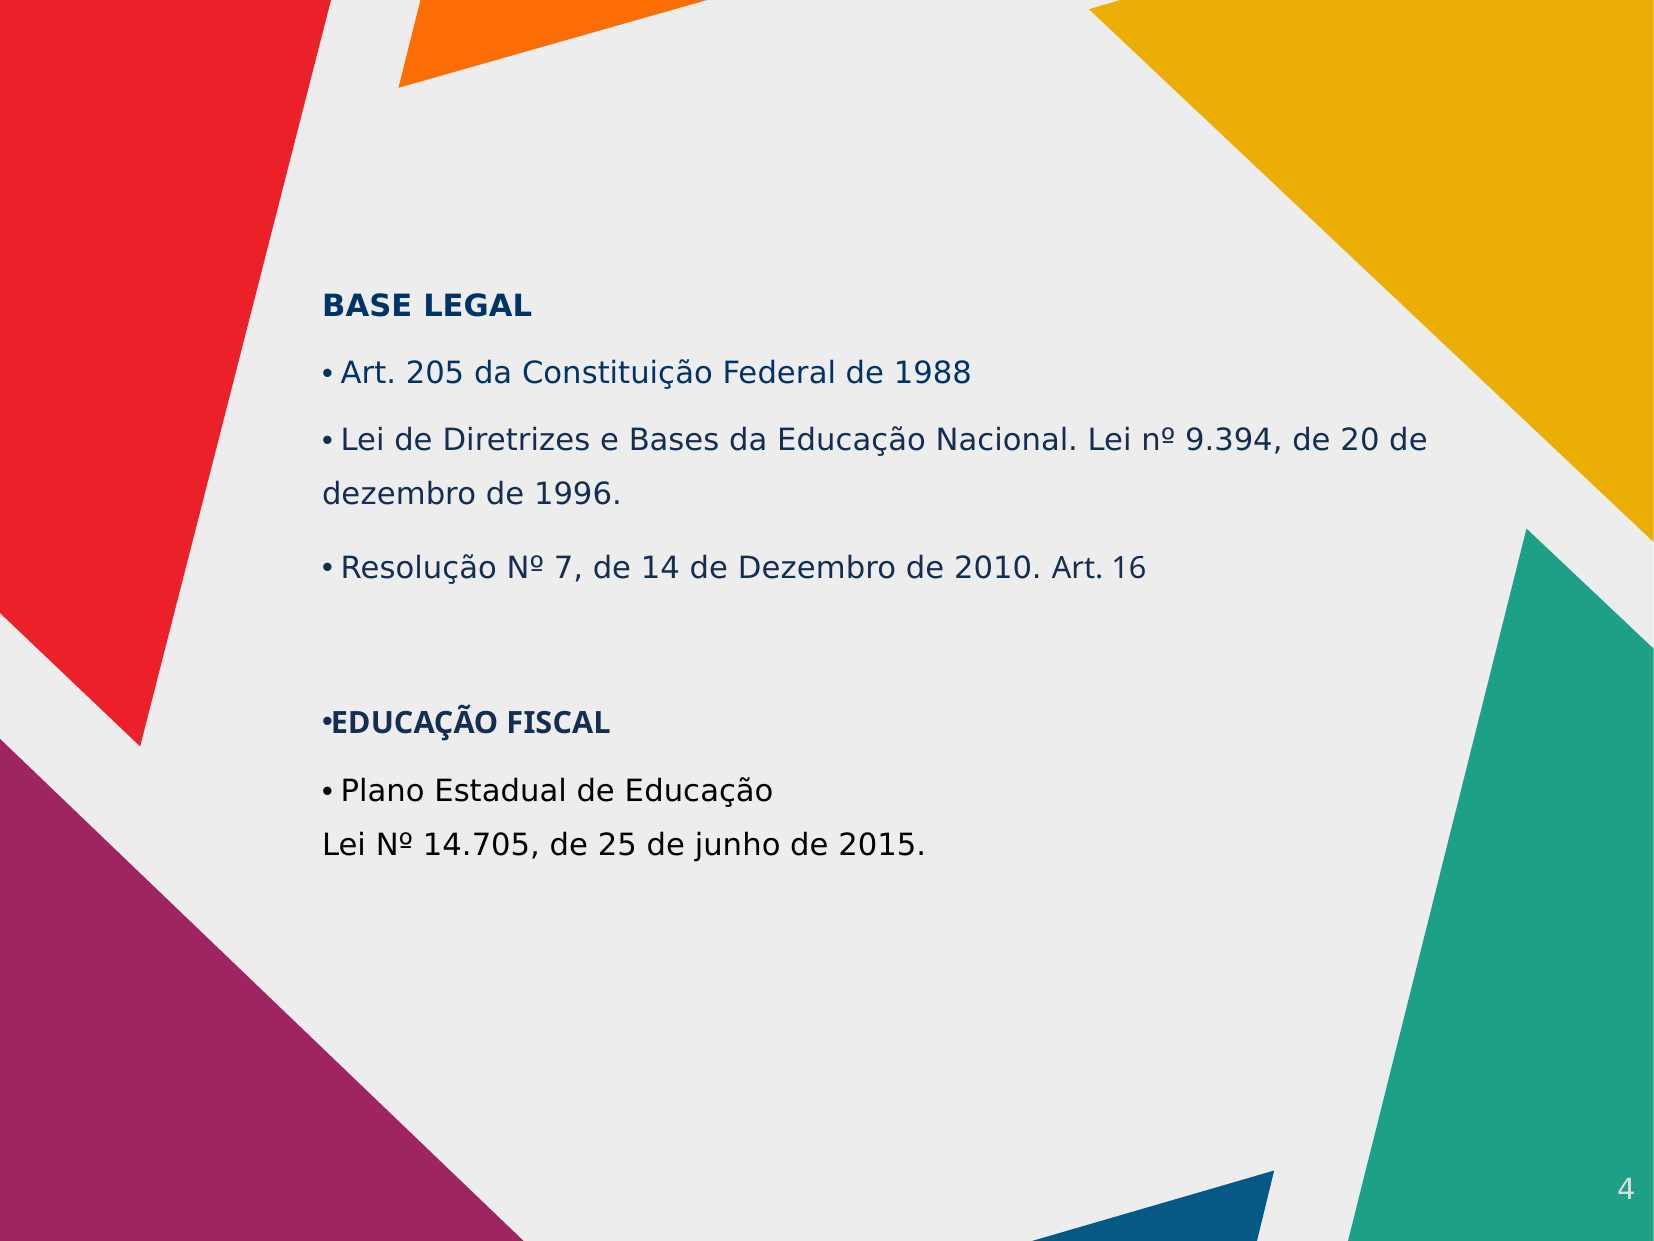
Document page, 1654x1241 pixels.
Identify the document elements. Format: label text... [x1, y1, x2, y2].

list BASE LEGAL Art. 205 da Constituição Federal de 1988 Lei de Diretrizes e Bases da Educação Nacional. Lei nº 9.394, de 20 de dezembro de 1996. Resolução Nº 7, de 14 de Dezembro de 2010. Art. 16 EDUCAÇÃO FISCAL Plano Estadual de Educação Lei Nº 14.705, de 25 de junho de 2015. [307, 283, 1498, 1071]
